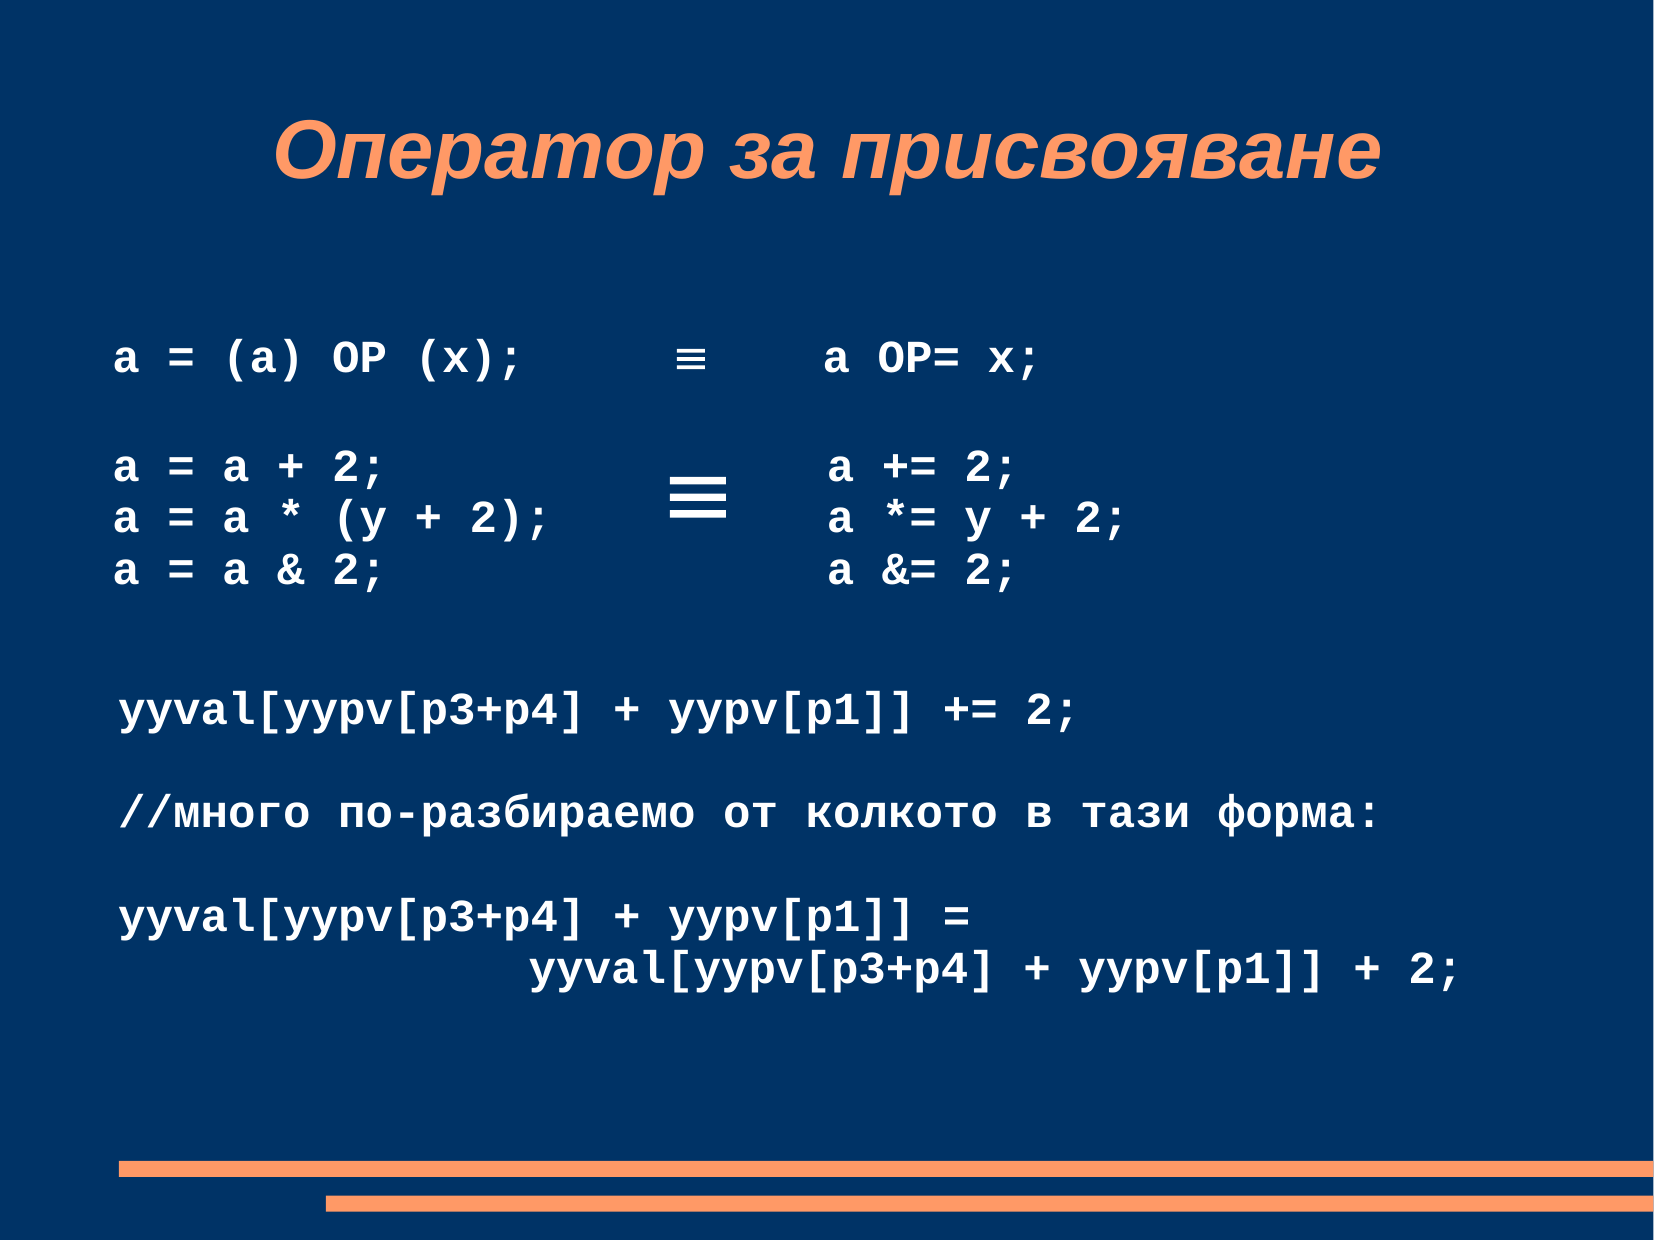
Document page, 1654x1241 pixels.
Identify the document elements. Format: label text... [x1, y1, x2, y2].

text_box yyval[yypv[p3+p4] + yypv[p1]] += 2; //много по-разбираемо от колкото в тази форма: yyval[yypv[p3+p4] + yypv[p1]] = yyval[yypv[p3+p4] + yypv[p1]] + 2; [118, 686, 1625, 997]
text_box  [661, 413, 721, 591]
text_box a = (a) OP (x);  a OP= x; [112, 306, 1146, 414]
text_box a += 2; a *= y + 2; a &= 2; [826, 443, 1288, 651]
title Оператор за присвояване [121, 46, 1534, 254]
text_box a = a + 2; a = a * (y + 2); a = a & 2; [112, 442, 615, 650]
